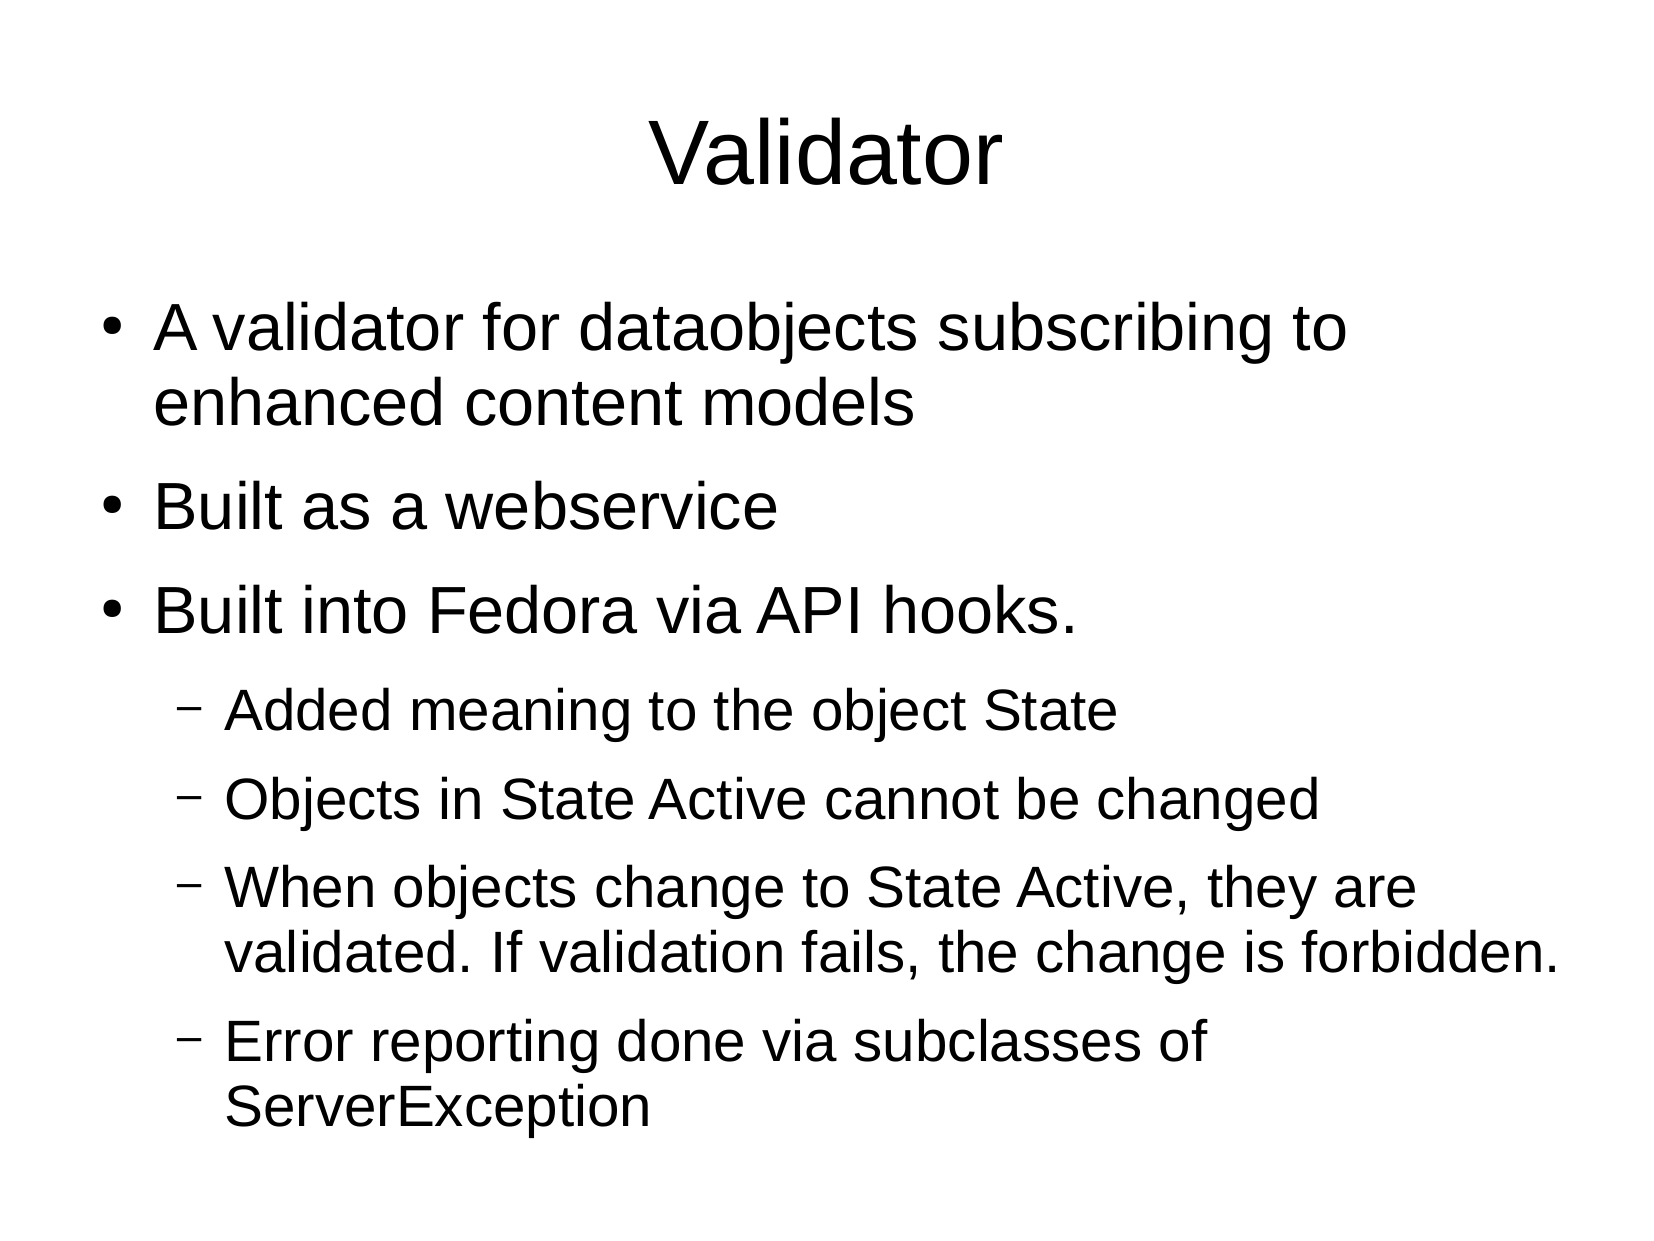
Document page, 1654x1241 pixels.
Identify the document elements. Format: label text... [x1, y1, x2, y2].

list A validator for dataobjects subscribing to enhanced content models Built as a webservice Built into Fedora via API hooks. Added meaning to the object State Objects in State Active cannot be changed When objects change to State Active, they are validated. If validation fails, the change is forbidden. Error reporting done via subclasses of ServerException [82, 290, 1571, 1139]
title Validator [82, 56, 1571, 250]
